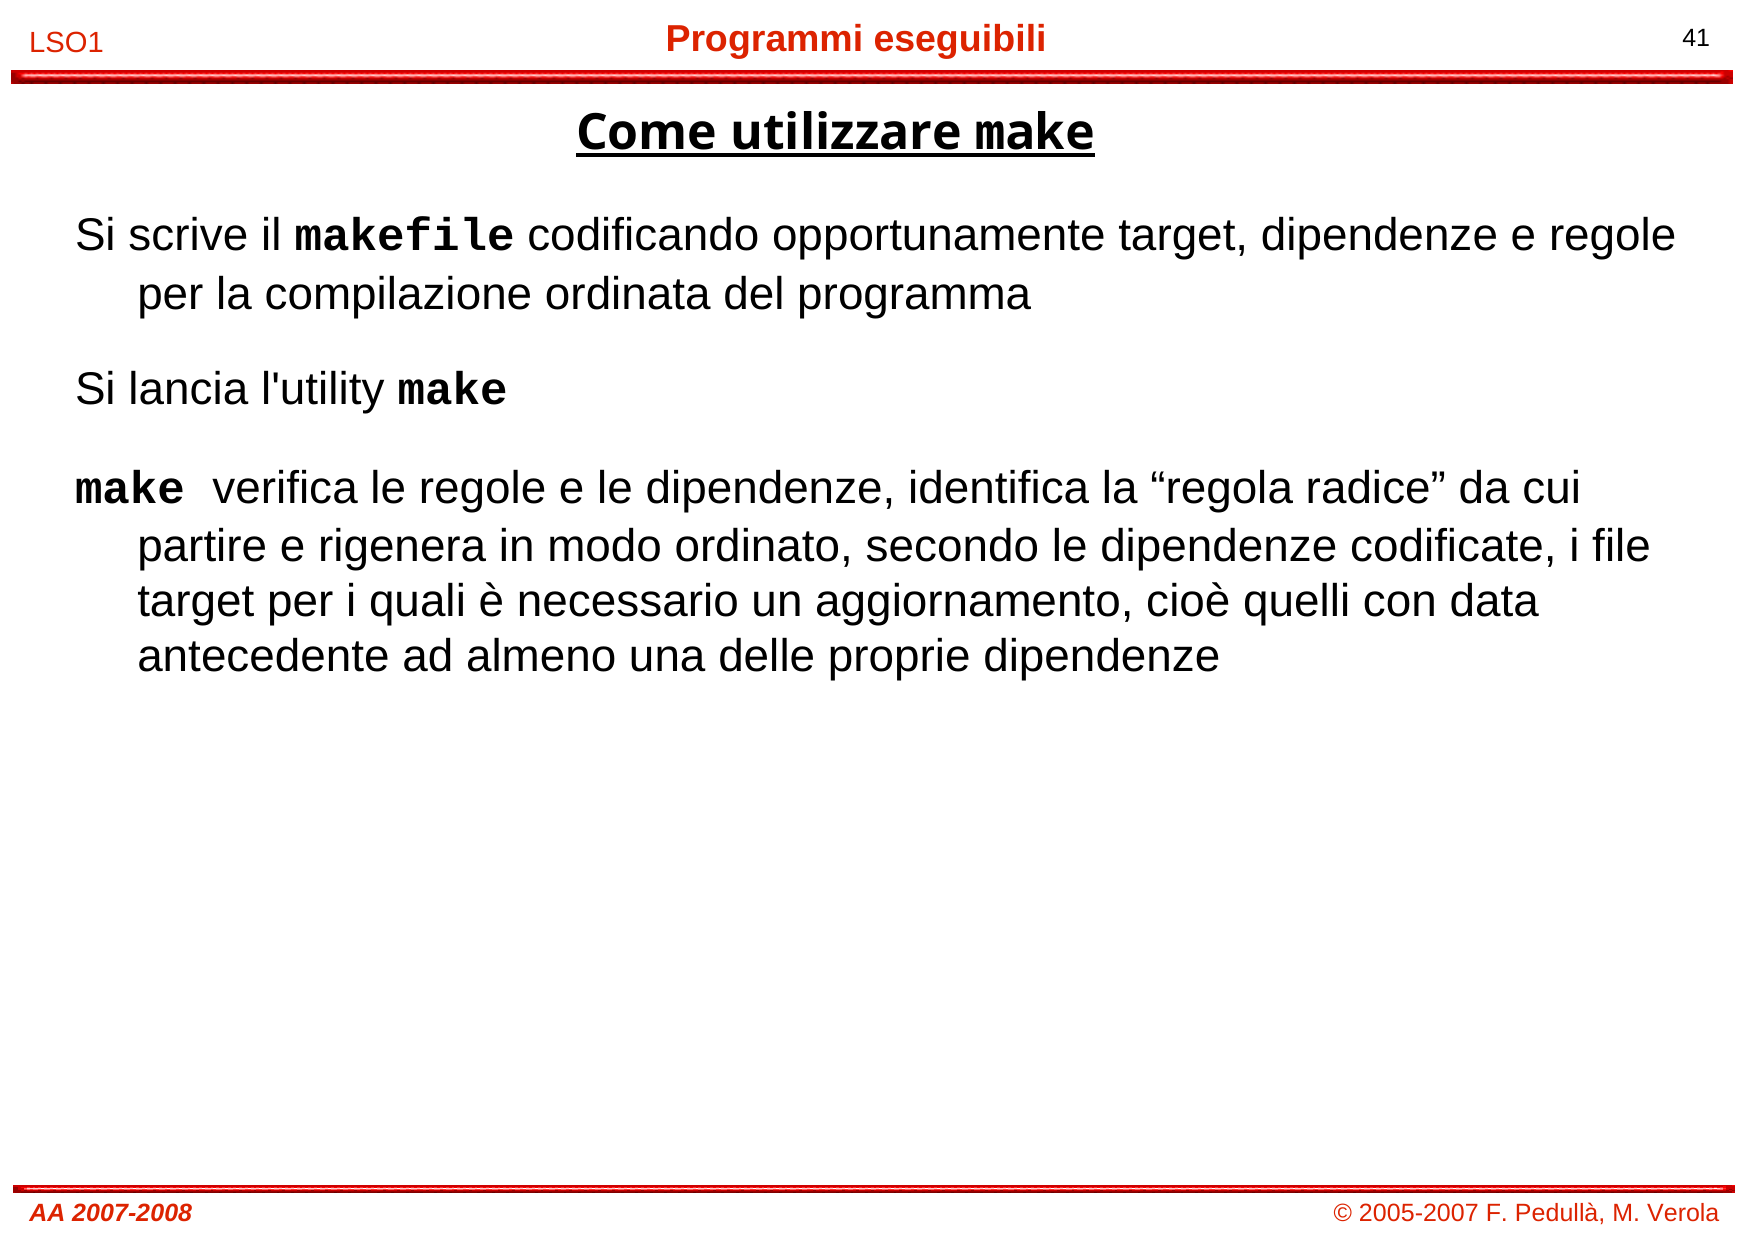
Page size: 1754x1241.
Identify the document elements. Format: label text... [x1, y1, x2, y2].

picture [13, 1185, 1735, 1193]
title Come utilizzare make [559, 76, 1182, 188]
picture [11, 70, 1733, 84]
list Si scrive il makefile codificando opportunamente target, dipendenze e regole per la compilazione ordinata del programma Si lancia l'utility make make verifica le regole e le dipendenze, identifica la “regola radice” da cui partire e rigenera in modo ordinato, secondo le dipendenze codificate, i file target per i quali è necessario un aggiornamento, cioè quelli con data antecedente ad almeno una delle proprie dipendenze [58, 200, 1696, 1058]
